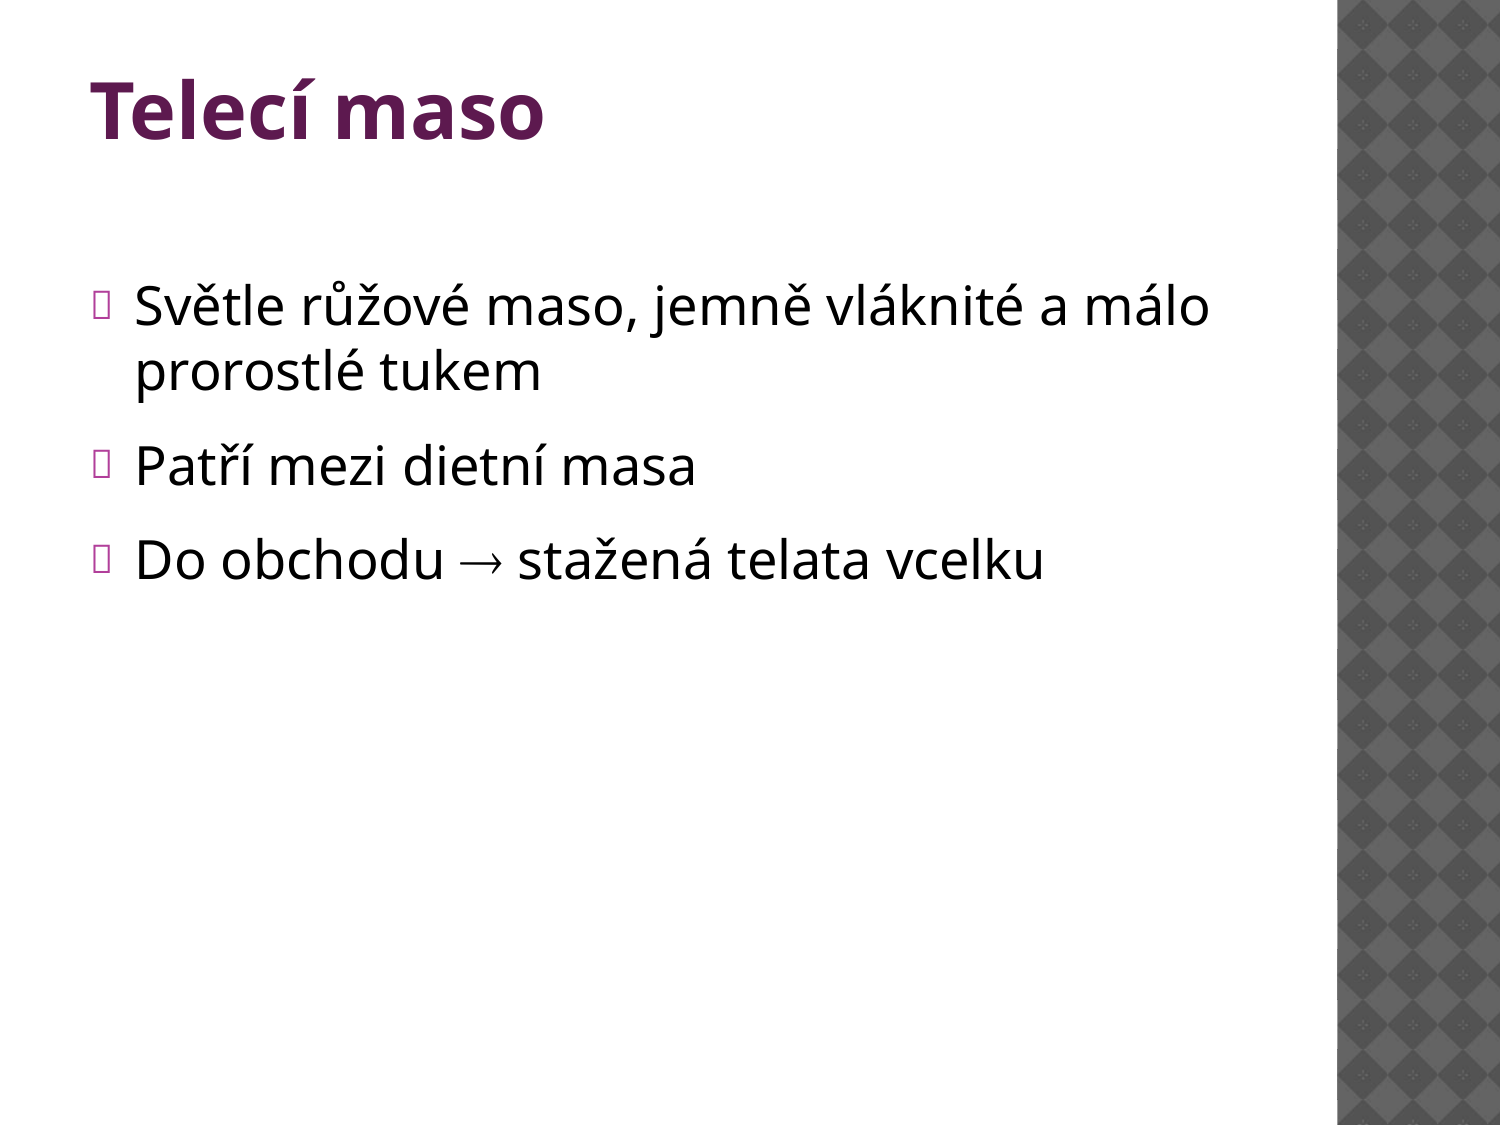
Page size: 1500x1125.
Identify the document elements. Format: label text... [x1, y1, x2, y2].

picture [1337, 0, 1500, 1125]
list Světle růžové maso, jemně vláknité a málo prorostlé tukem Patří mezi dietní masa Do obchodu  stažená telata vcelku [75, 264, 1263, 1059]
title Telecí maso [75, 52, 1263, 240]
